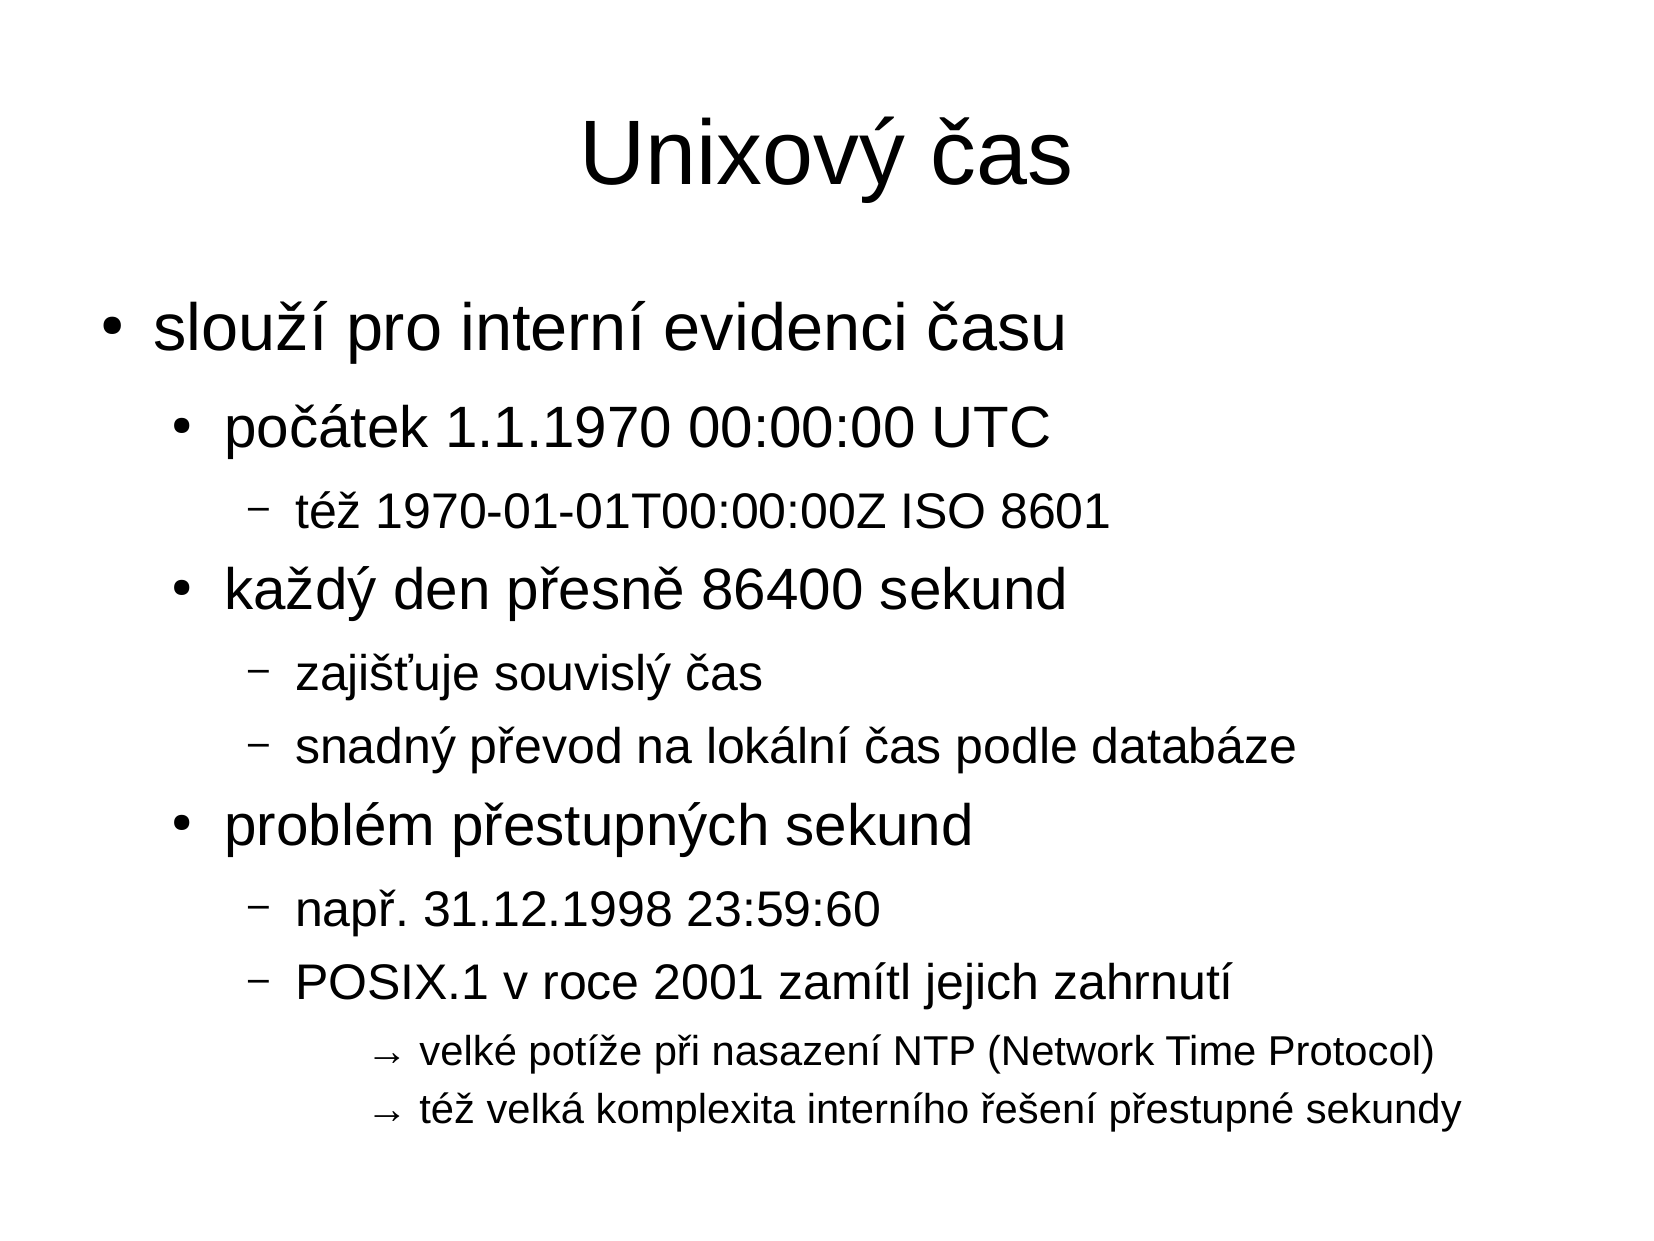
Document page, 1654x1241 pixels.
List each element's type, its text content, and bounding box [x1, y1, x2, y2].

list slouží pro interní evidenci času počátek 1.1.1970 00:00:00 UTC též 1970-01-01T00:00:00Z ISO 8601 každý den přesně 86400 sekund zajišťuje souvislý čas snadný převod na lokální čas podle databáze problém přestupných sekund např. 31.12.1998 23:59:60 POSIX.1 v roce 2001 zamítl jejich zahrnutí → velké potíže při nasazení NTP (Network Time Protocol) → též velká komplexita interního řešení přestupné sekundy [82, 290, 1571, 1133]
title Unixový čas [82, 56, 1571, 250]
